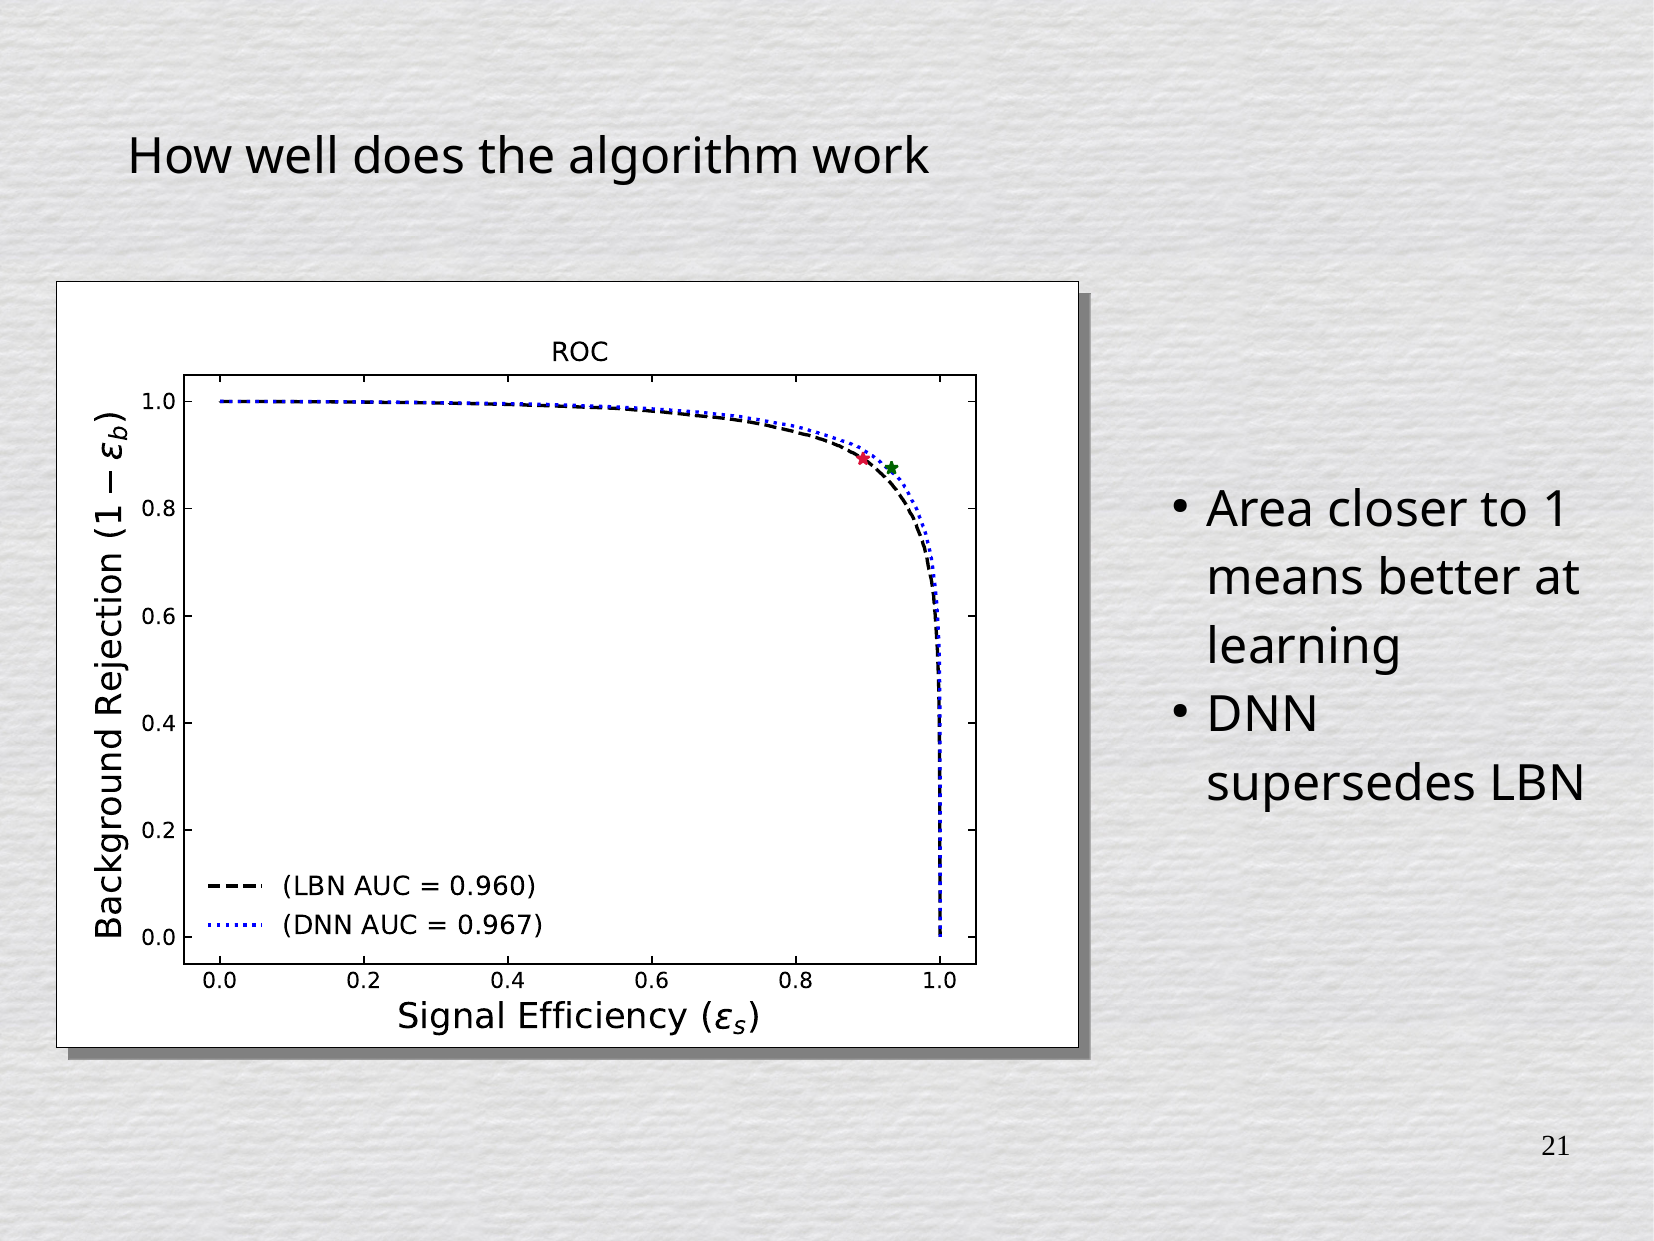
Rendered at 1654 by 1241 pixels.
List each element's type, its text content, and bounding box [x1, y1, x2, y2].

text_box Area closer to 1 means better at learning DNN supersedes LBN [1156, 465, 1607, 829]
text_box How well does the algorithm work [112, 112, 926, 197]
picture [0, 0, 1654, 1241]
